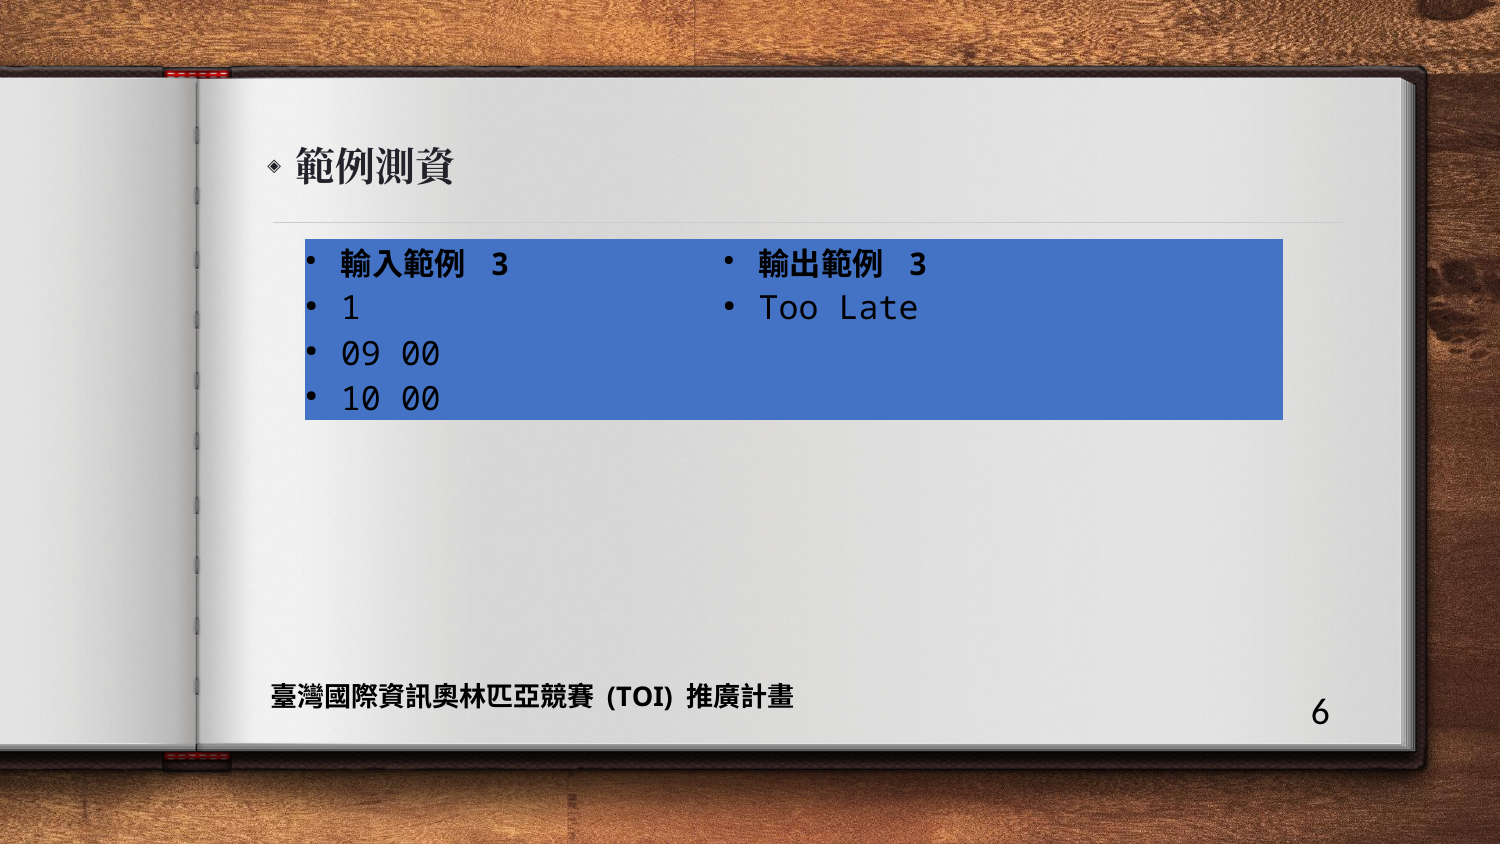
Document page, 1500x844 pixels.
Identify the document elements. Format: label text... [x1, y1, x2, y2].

table_header 輸出範例 3 Too Late [723, 239, 1283, 420]
list 範例測資 [252, 126, 1194, 205]
table_header 輸入範例 3 1 09 00 10 00 [305, 239, 723, 420]
text_box 6 [1295, 672, 1386, 737]
